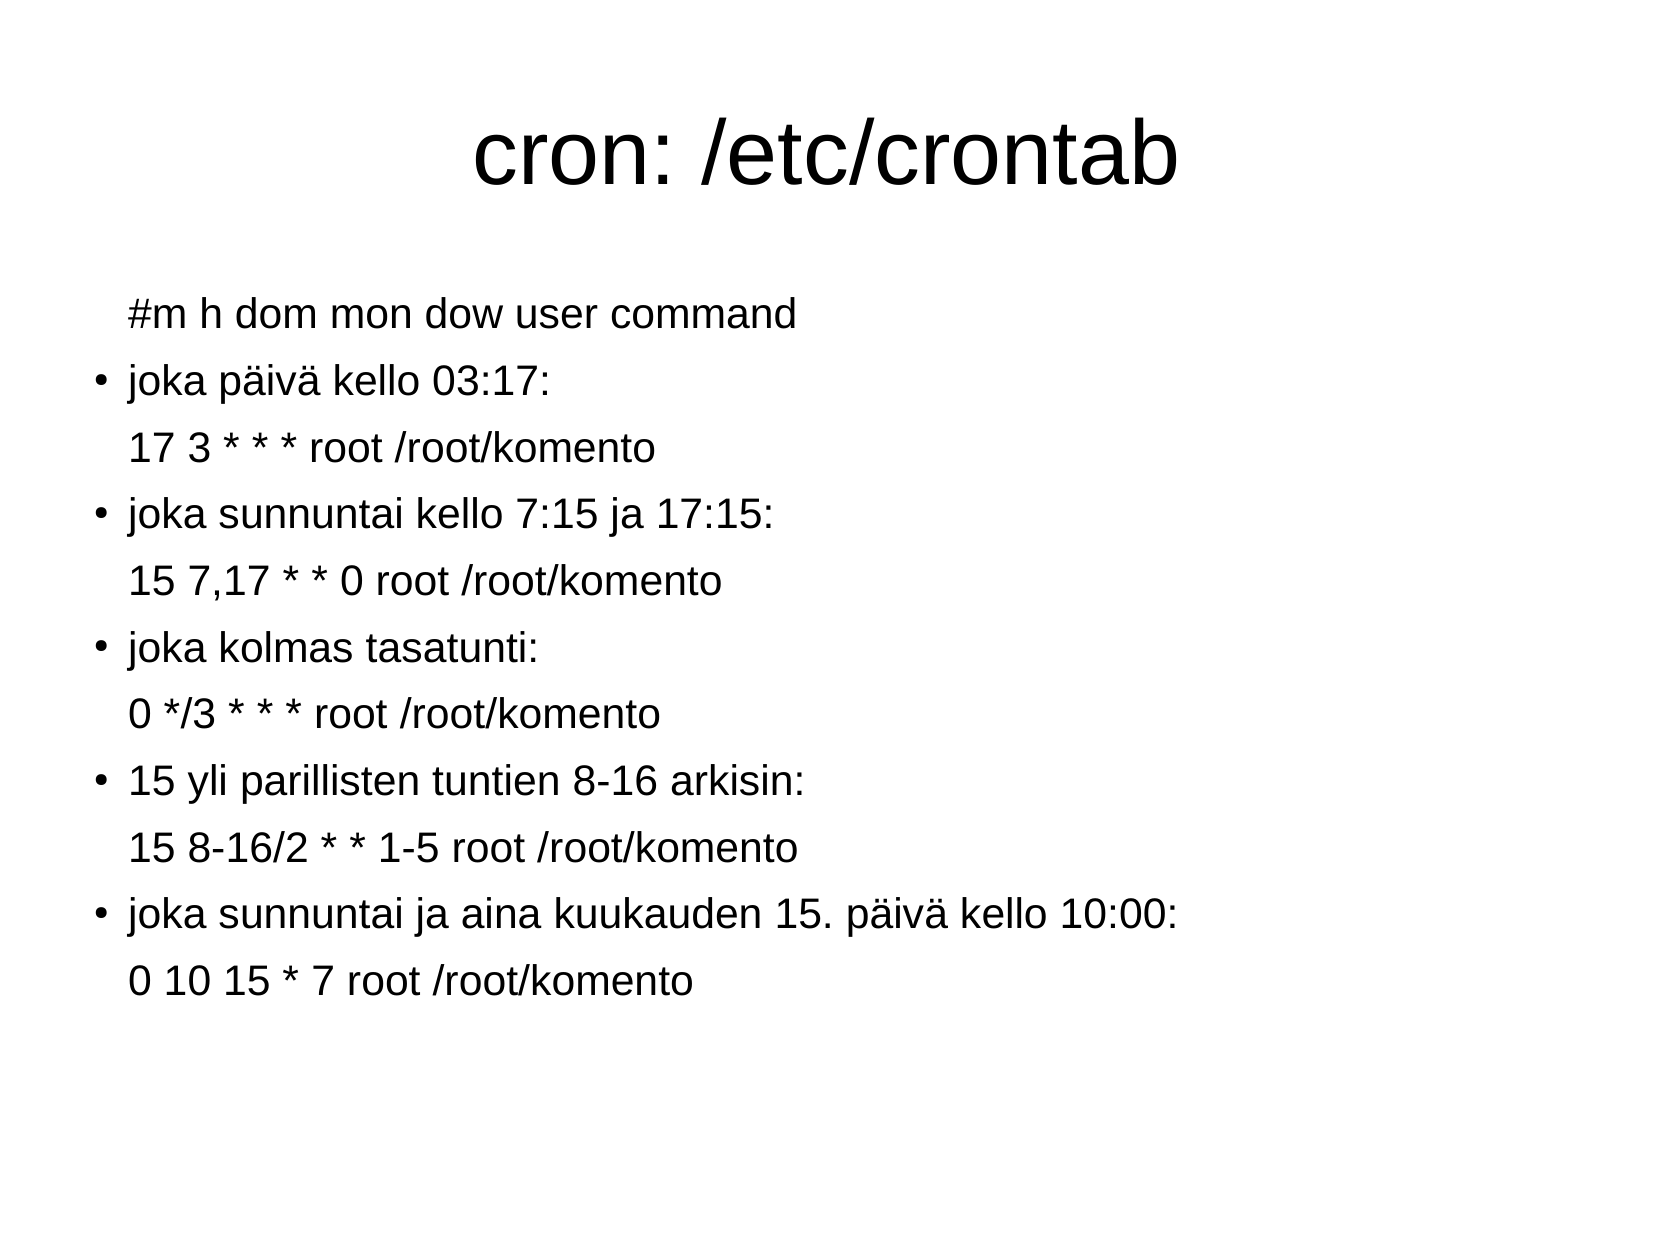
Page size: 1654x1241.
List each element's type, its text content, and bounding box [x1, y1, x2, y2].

list #m h dom mon dow user command joka päivä kello 03:17: 17 3 * * * root /root/komento joka sunnuntai kello 7:15 ja 17:15: 15 7,17 * * 0 root /root/komento joka kolmas tasatunti: 0 */3 * * * root /root/komento 15 yli parillisten tuntien 8-16 arkisin: 15 8-16/2 * * 1-5 root /root/komento joka sunnuntai ja aina kuukauden 15. päivä kello 10:00: 0 10 15 * 7 root /root/komento [82, 290, 1571, 1010]
title cron: /etc/crontab [82, 49, 1571, 257]
